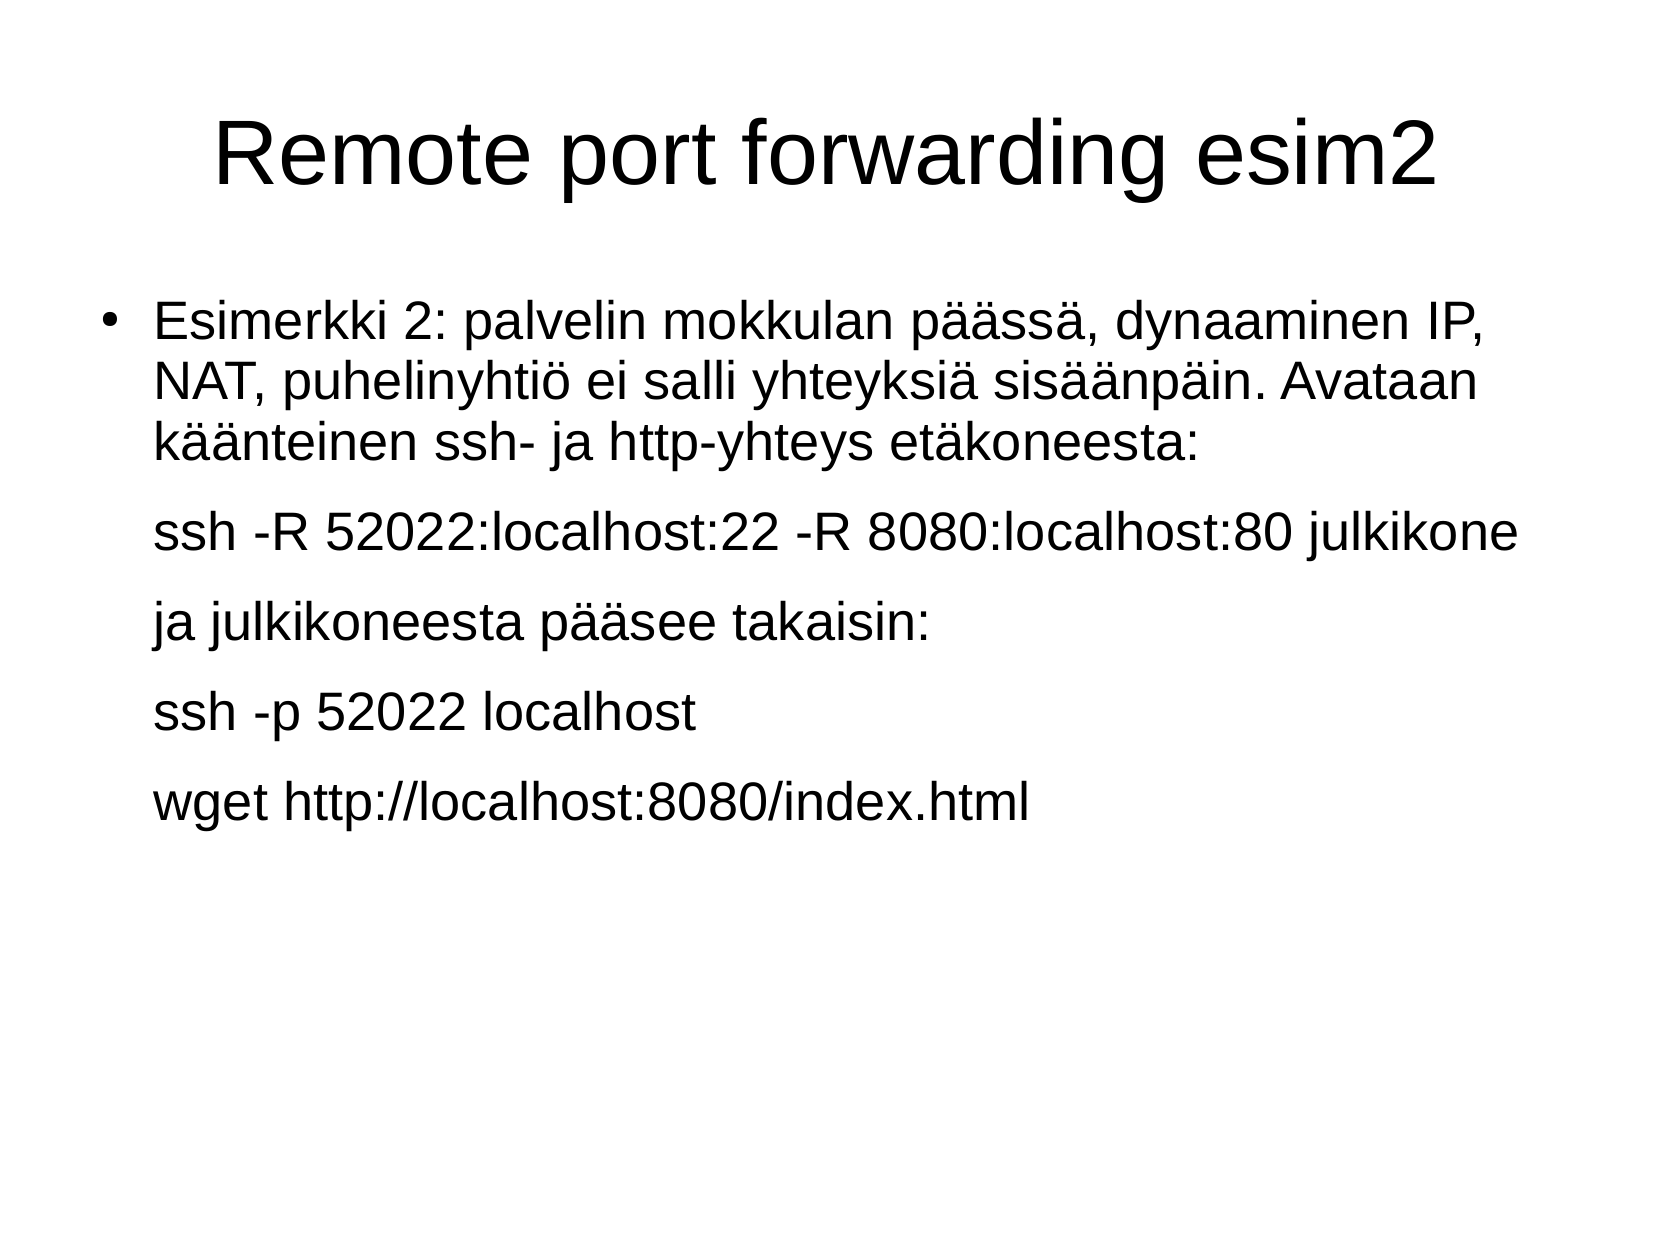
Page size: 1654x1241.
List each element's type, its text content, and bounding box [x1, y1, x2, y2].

title Remote port forwarding esim2 [82, 49, 1571, 257]
list Esimerkki 2: palvelin mokkulan päässä, dynaaminen IP, NAT, puhelinyhtiö ei salli yhteyksiä sisäänpäin. Avataan käänteinen ssh- ja http-yhteys etäkoneesta: ssh -R 52022:localhost:22 -R 8080:localhost:80 julkikone ja julkikoneesta pääsee takaisin: ssh -p 52022 localhost wget http://localhost:8080/index.html [82, 290, 1571, 1010]
